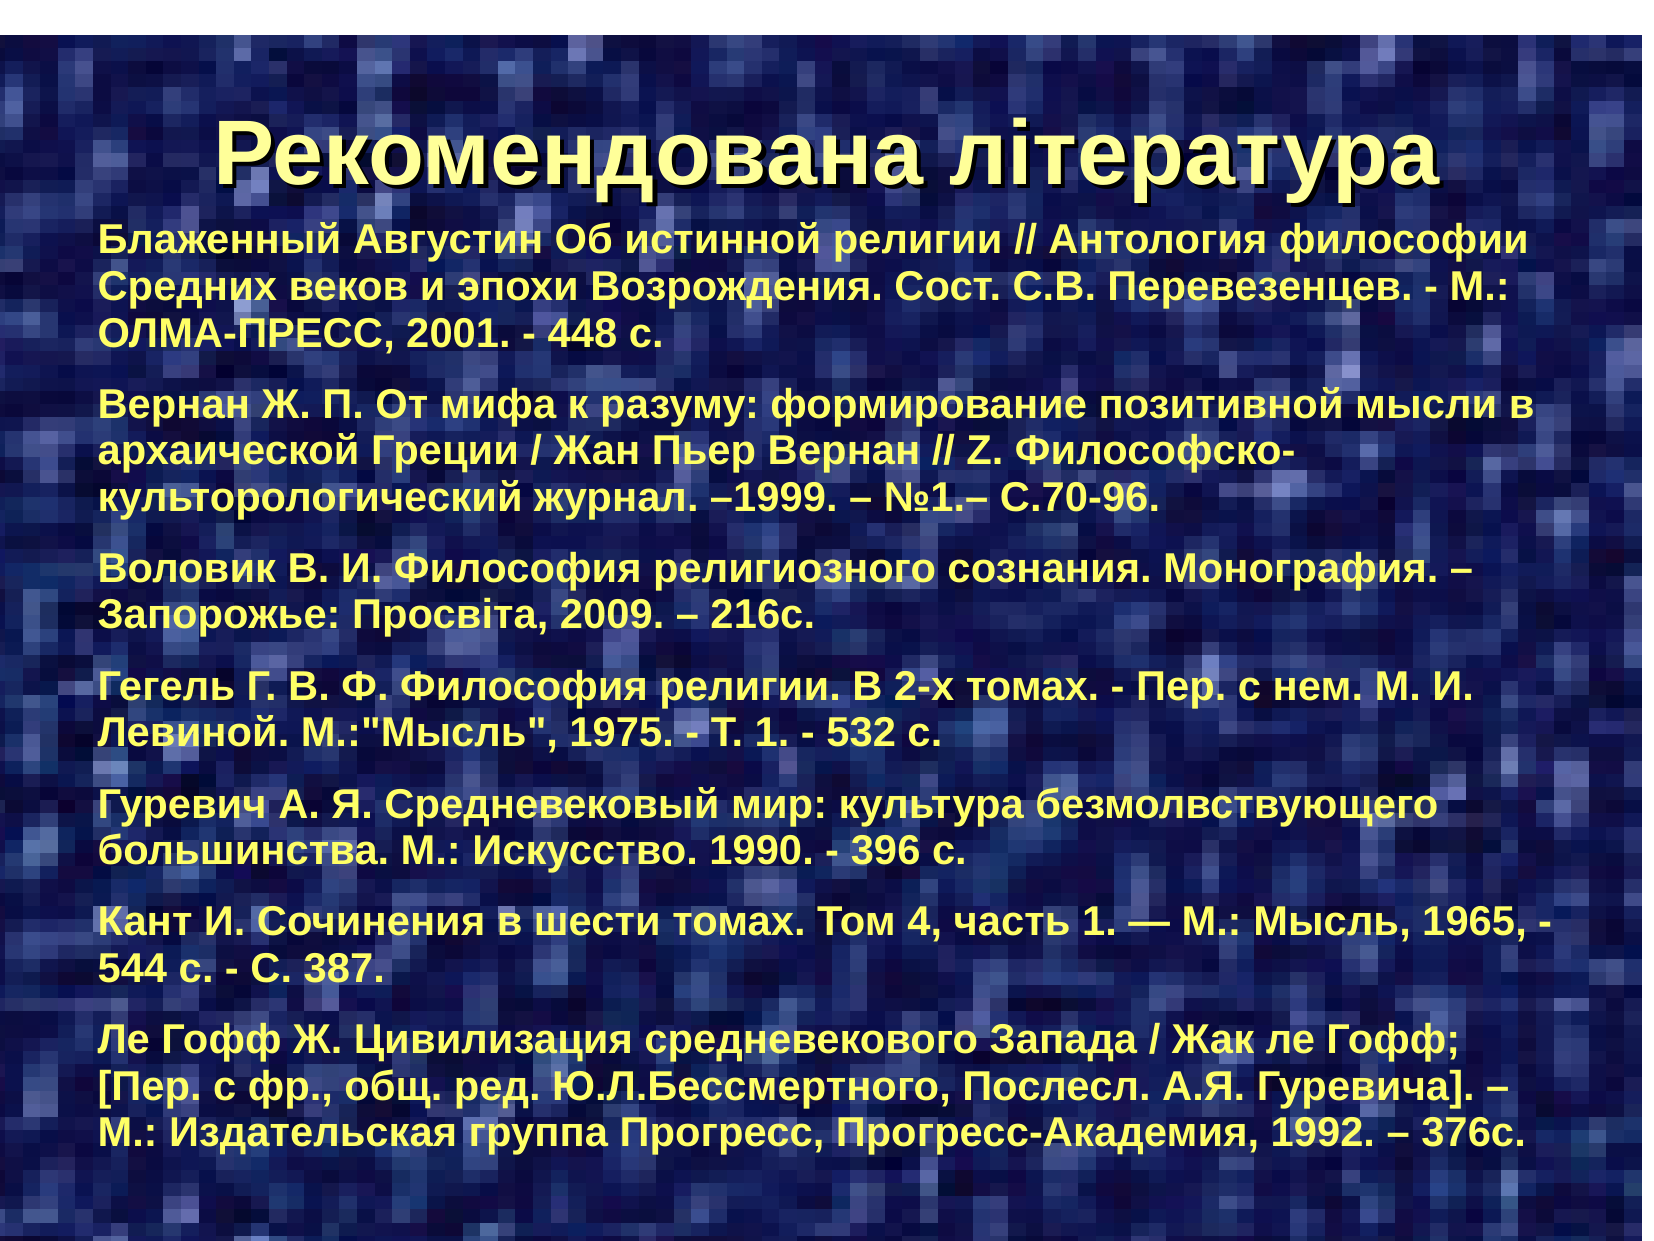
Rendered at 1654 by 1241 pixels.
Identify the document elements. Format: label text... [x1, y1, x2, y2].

title Рекомендована література [82, 49, 1571, 208]
text_box Блаженный Августин Об истинной религии // Антология философии Средних веков и эпохи Возрождения. Сост. С.В. Перевезенцев. - М.: ОЛМА-ПРЕСС, 2001. - 448 с. Вернан Ж. П. От мифа к разуму: формирование позитивной мысли в архаической Греции / Жан Пьер Вернан // Z. Философско-культорологический журнал. –1999. – №1.– С.70-96. Воловик В. И. Философия религиозного сознания. Монография. – Запорожье: Просвіта, 2009. – 216с. Гегель Г. В. Ф. Философия религии. В 2-х томах. - Пер. с нем. М. И. Левиной. М.:"Мысль", 1975. - Т. 1. - 532 с. Гуревич А. Я. Средневековый мир: культура безмолвствующего большинства. М.: Искусство. 1990. - 396 с. Кант И. Сочинения в шести томах. Том 4, часть 1. — М.: Мысль, 1965, - 544 с. - С. 387. Ле Гофф Ж. Цивилизация средневекового Запада / Жак ле Гофф; [Пер. с фр., общ. ред. Ю.Л.Бессмертного, Послесл. А.Я. Гуревича]. – М.: Издательская группа Прогресс, Прогресс-Академия, 1992. – 376с. [82, 208, 1571, 1241]
picture [0, 35, 1642, 1241]
